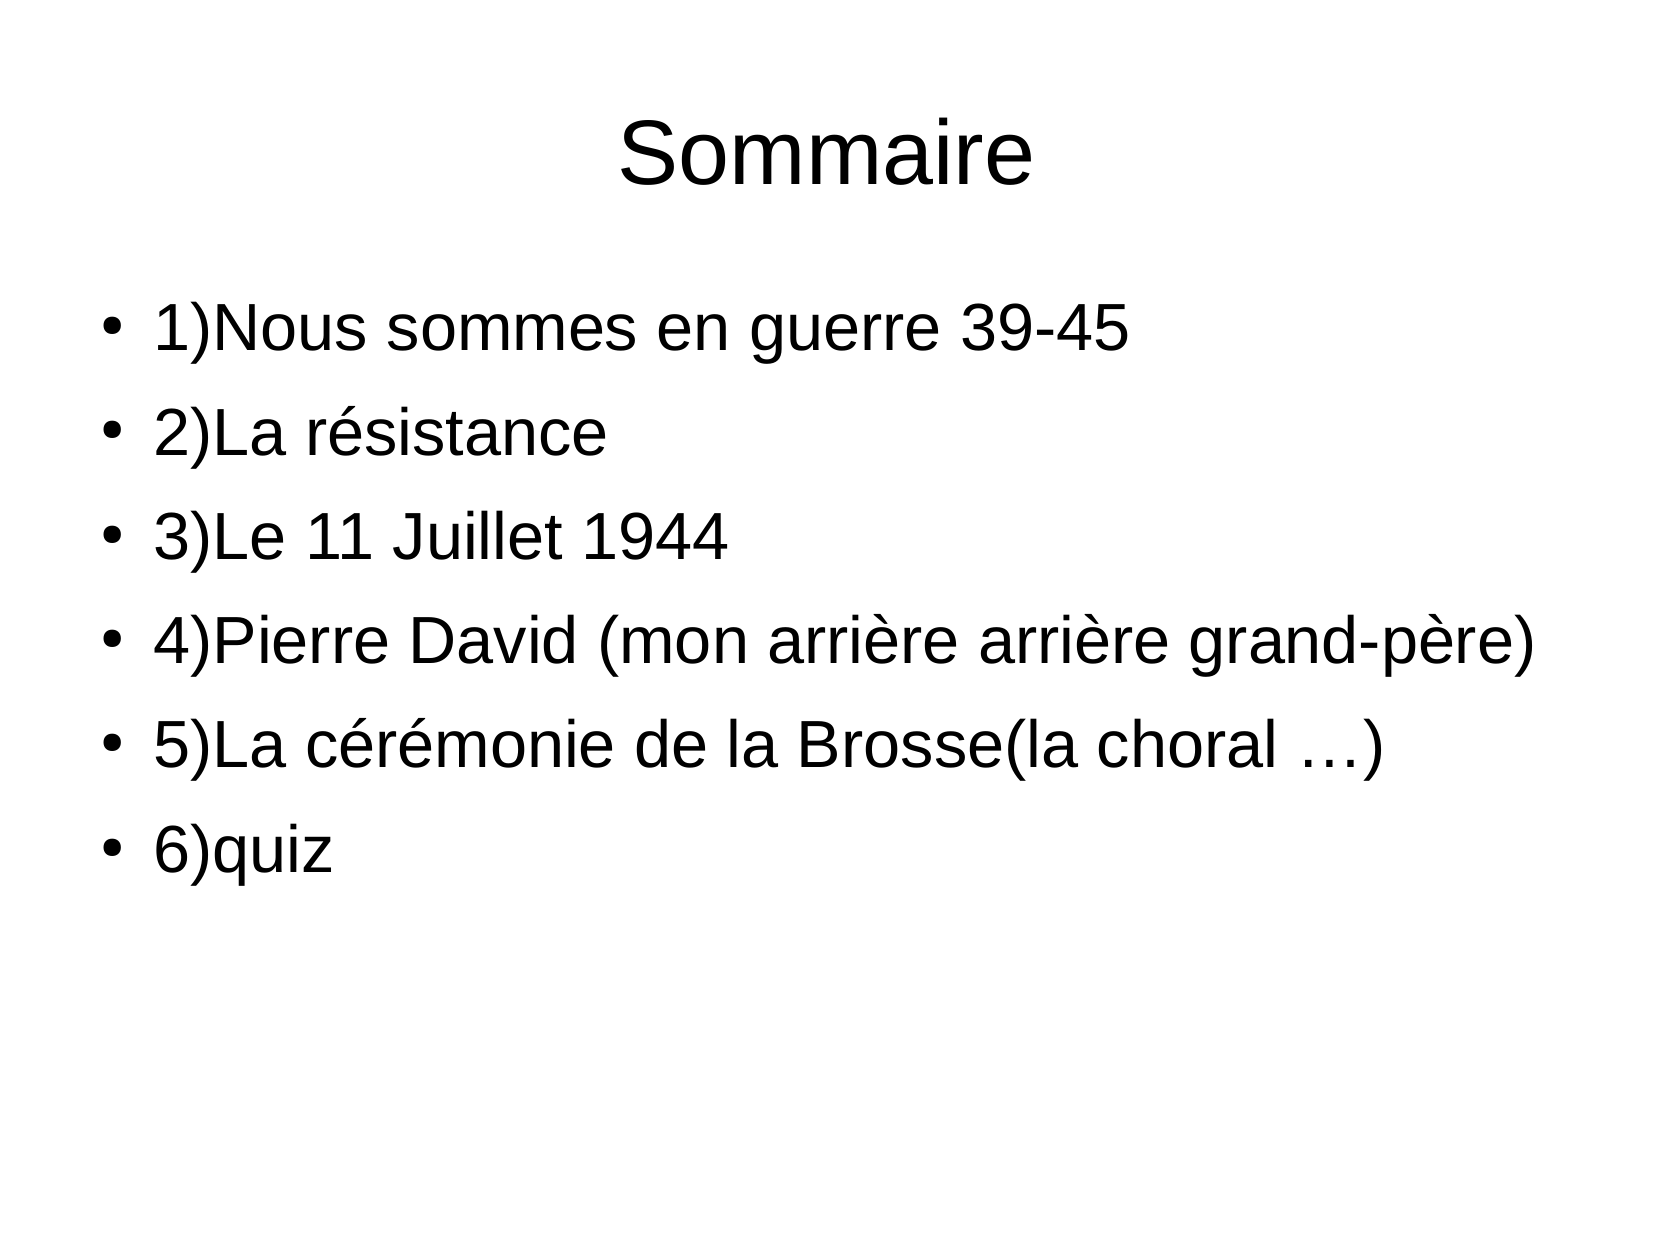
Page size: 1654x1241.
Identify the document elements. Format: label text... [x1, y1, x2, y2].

title Sommaire [82, 49, 1571, 257]
list 1)Nous sommes en guerre 39-45 2)La résistance 3)Le 11 Juillet 1944 4)Pierre David (mon arrière arrière grand-père) 5)La cérémonie de la Brosse(la choral …) 6)quiz [82, 290, 1571, 1010]
